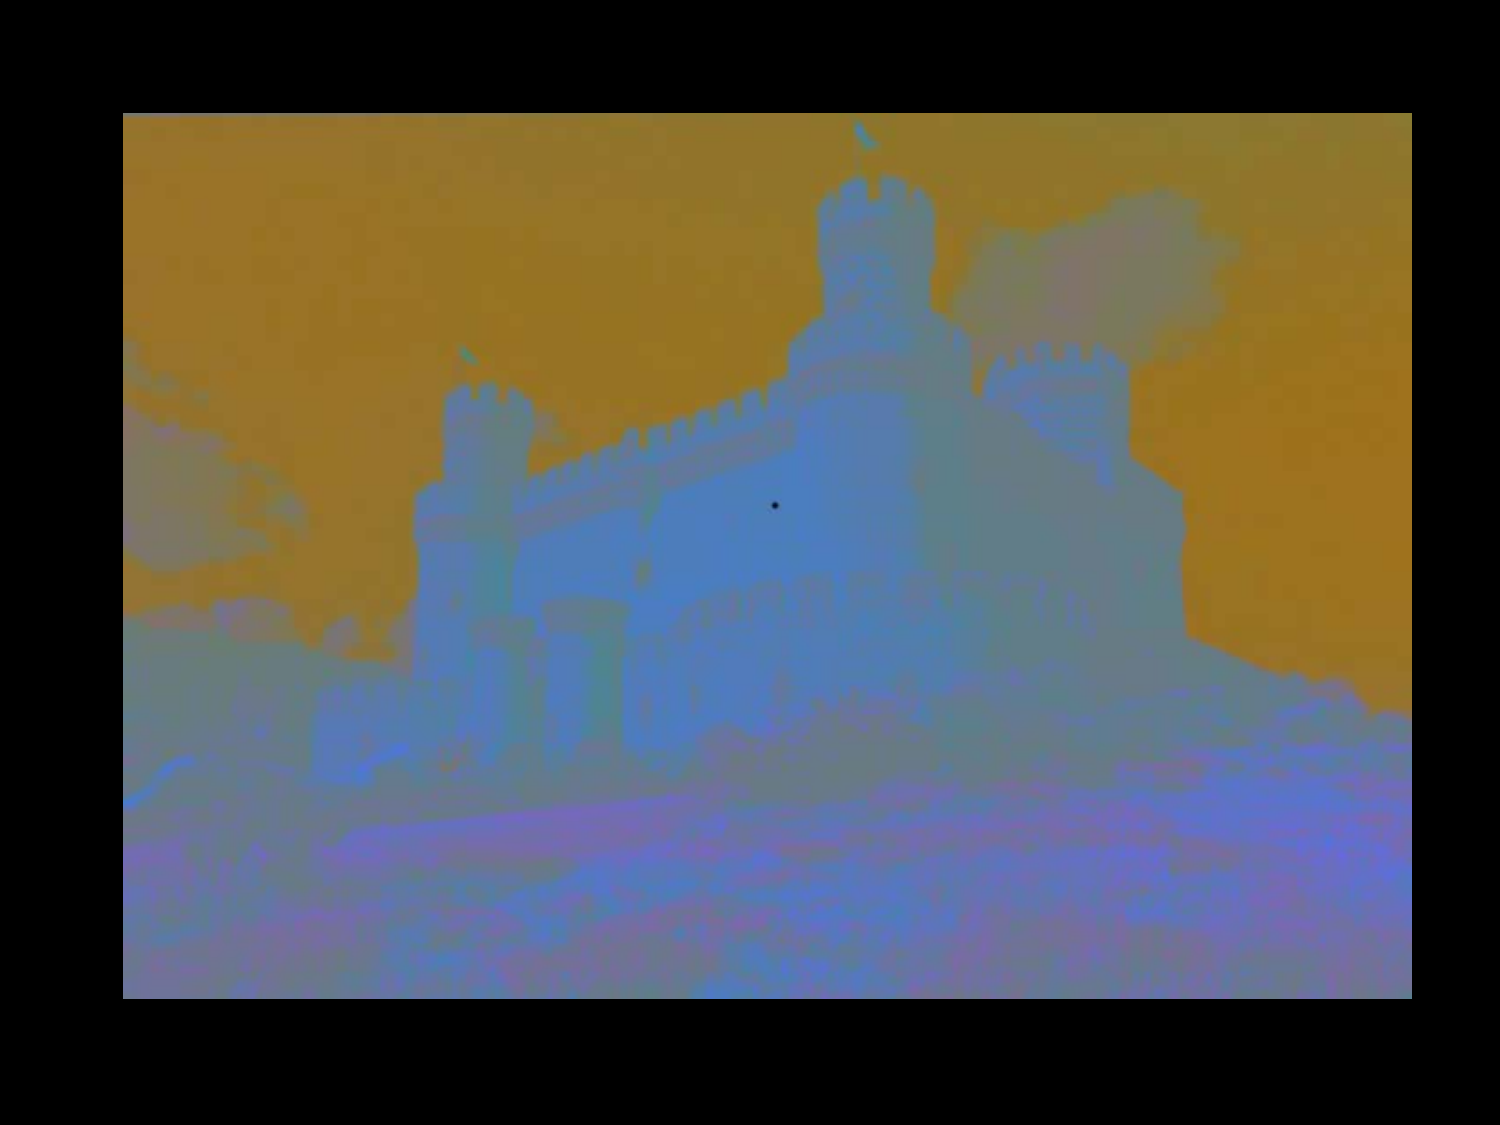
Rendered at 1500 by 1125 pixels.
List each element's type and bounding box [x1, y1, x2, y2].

picture [123, 113, 1412, 999]
